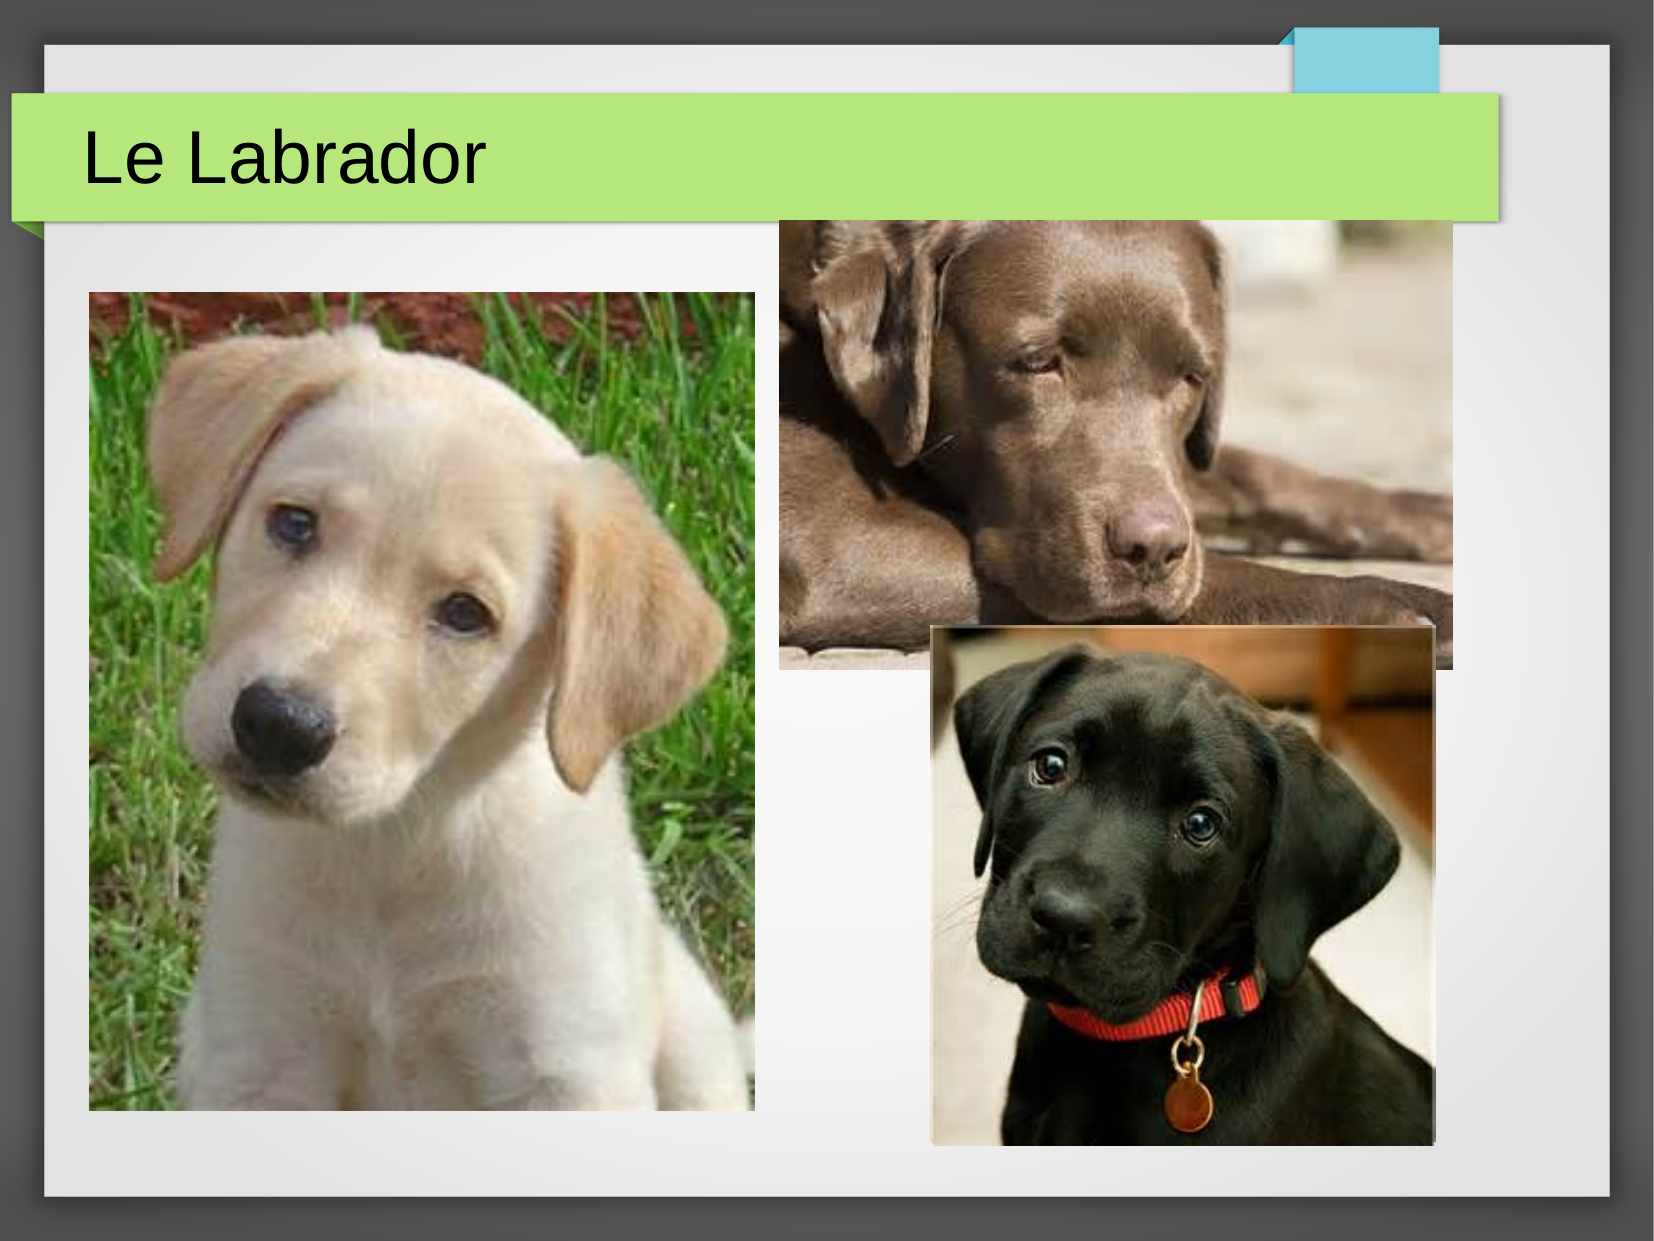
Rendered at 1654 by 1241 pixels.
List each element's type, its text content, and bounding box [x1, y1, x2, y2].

title Le Labrador [82, 108, 1264, 199]
picture [0, 0, 1654, 1241]
